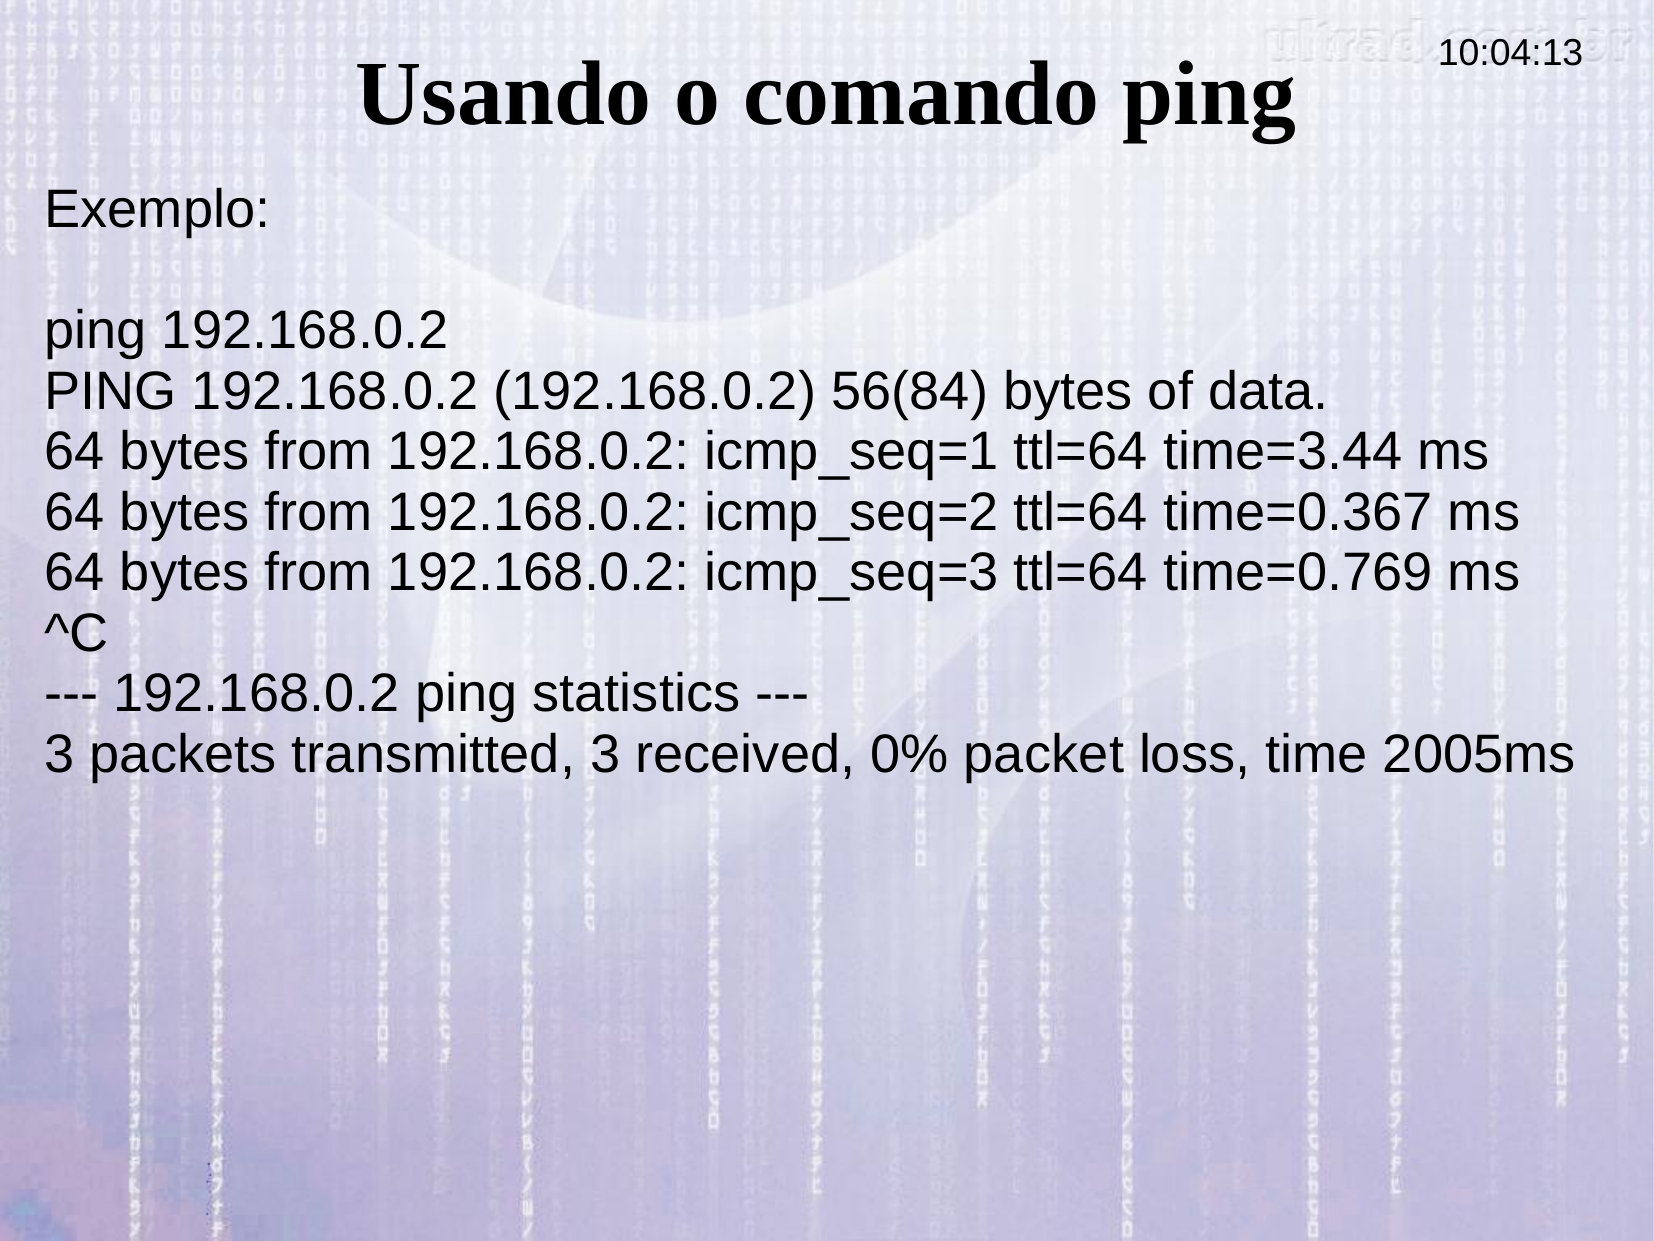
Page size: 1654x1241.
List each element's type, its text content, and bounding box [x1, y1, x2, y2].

text_box Usando o comando ping [29, 35, 1625, 171]
text_box Exemplo: ping 192.168.0.2 PING 192.168.0.2 (192.168.0.2) 56(84) bytes of data. 64 bytes from 192.168.0.2: icmp_seq=1 ttl=64 time=3.44 ms 64 bytes from 192.168.0.2: icmp_seq=2 ttl=64 time=0.367 ms 64 bytes from 192.168.0.2: icmp_seq=3 ttl=64 time=0.769 ms ^C --- 192.168.0.2 ping statistics --- 3 packets transmitted, 3 received, 0% packet loss, time 2005ms [29, 171, 1625, 852]
text_box 09:49:10 [1423, 23, 1631, 94]
picture [0, 0, 1654, 1241]
text_box [590, 324, 886, 395]
